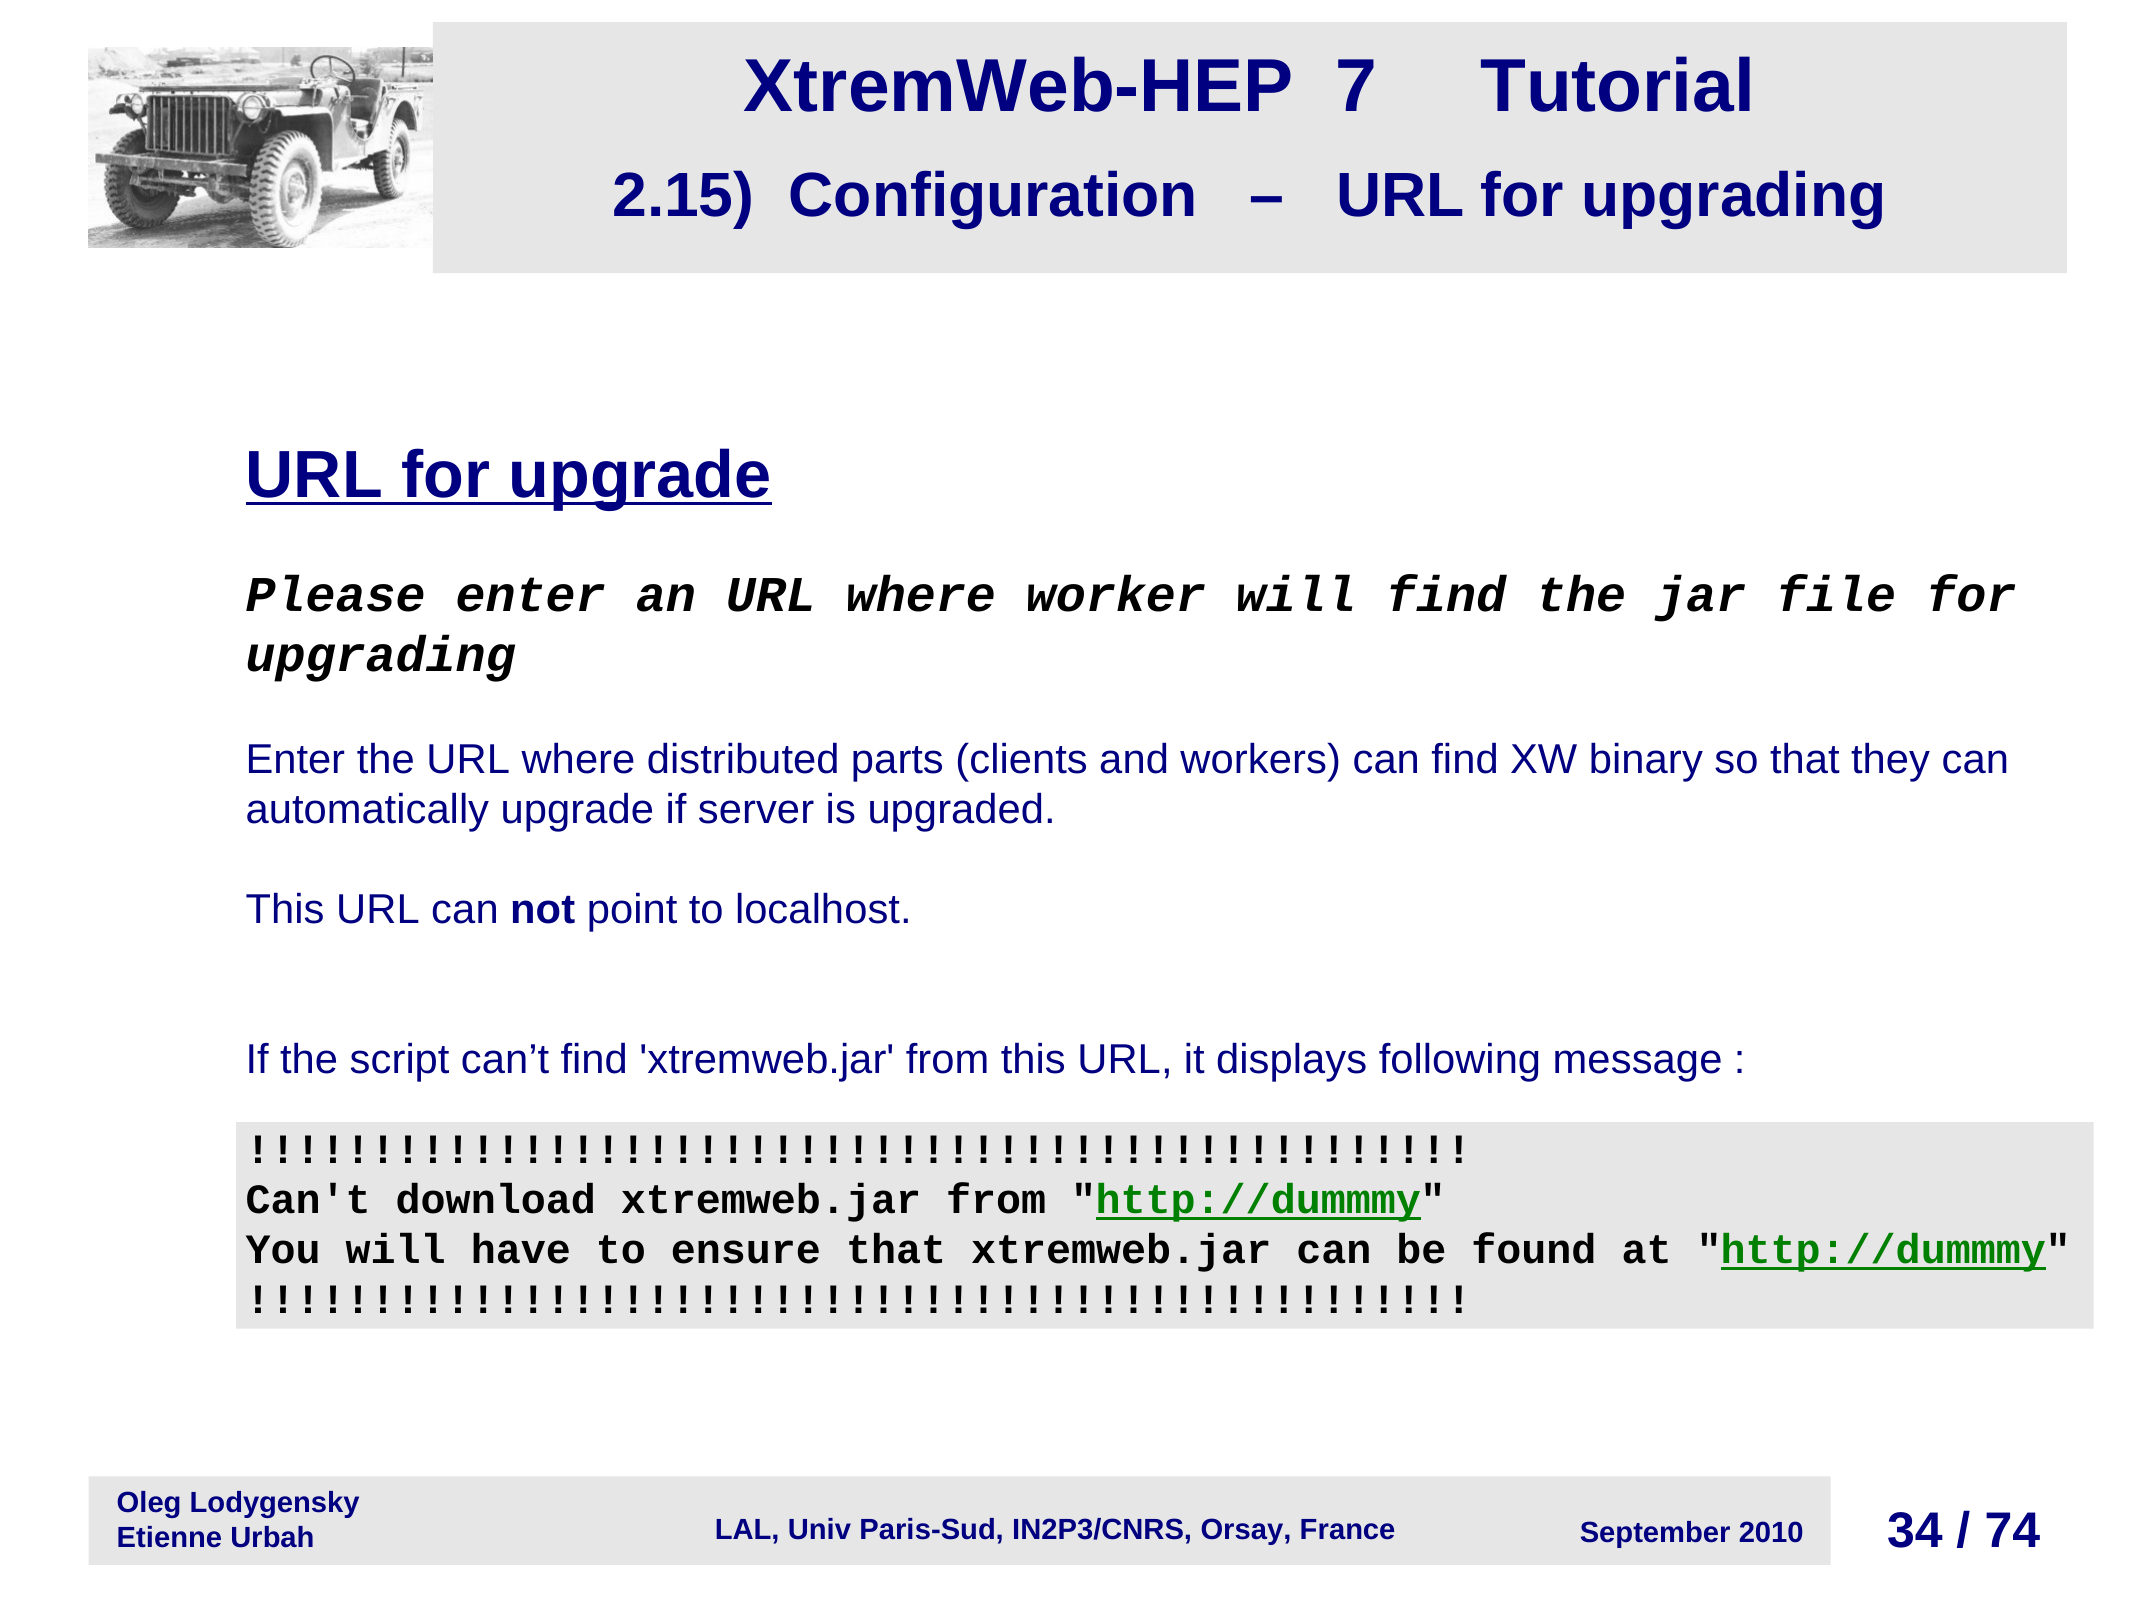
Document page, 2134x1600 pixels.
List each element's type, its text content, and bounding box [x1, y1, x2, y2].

title 2.15) Configuration – URL for upgrading [442, 118, 2067, 266]
text_box !!!!!!!!!!!!!!!!!!!!!!!!!!!!!!!!!!!!!!!!!!!!!!!!! Can't download xtremweb.jar from "http://dummmy" You will have to ensure that xtremweb.jar can be found at "http://dummmy" !!!!!!!!!!!!!!!!!!!!!!!!!!!!!!!!!!!!!!!!!!!!!!!!! [236, 1122, 2094, 1329]
picture [88, 47, 433, 248]
text_box URL for upgrade Please enter an URL where worker will find the jar file for upgrading Enter the URL where distributed parts (clients and workers) can find XW binary so that they can automatically upgrade if server is upgraded. This URL can not point to localhost. If the script can’t find 'xtremweb.jar' from this URL, it displays following message : [236, 431, 2094, 1108]
